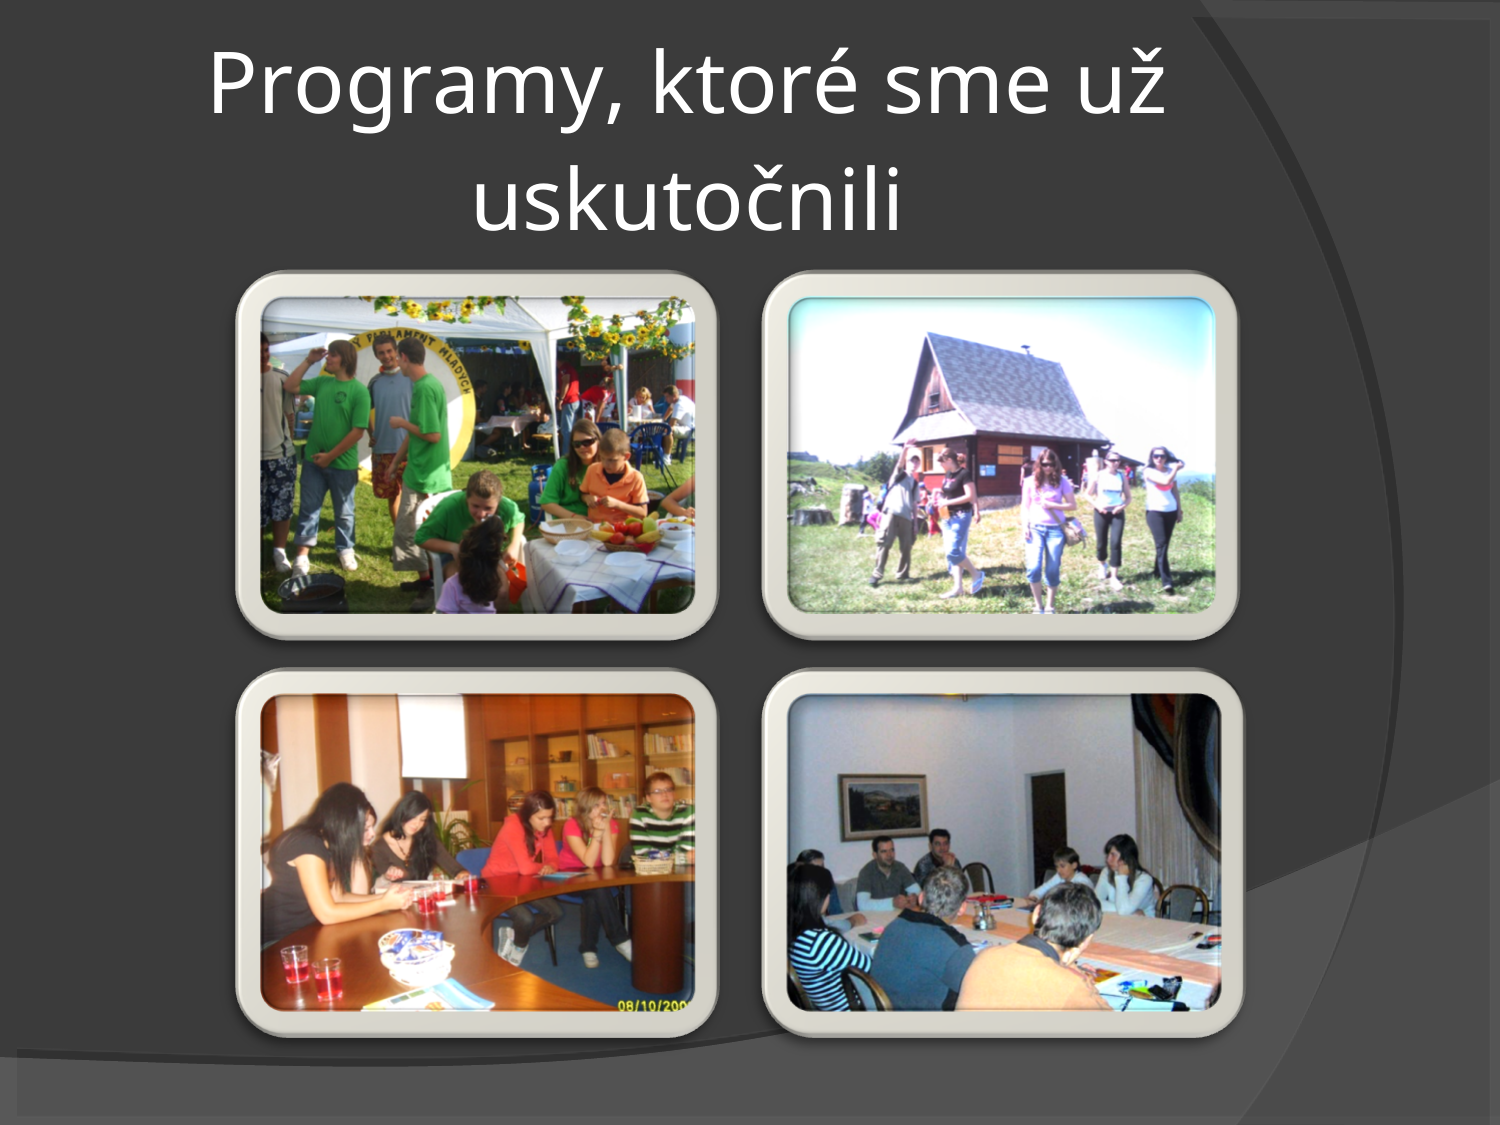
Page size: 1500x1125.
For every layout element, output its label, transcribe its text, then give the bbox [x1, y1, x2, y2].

picture [740, 259, 1260, 1063]
picture [214, 657, 734, 1063]
text_box [214, 259, 734, 657]
title Programy, ktoré sme už uskutočnili [74, 34, 1300, 244]
